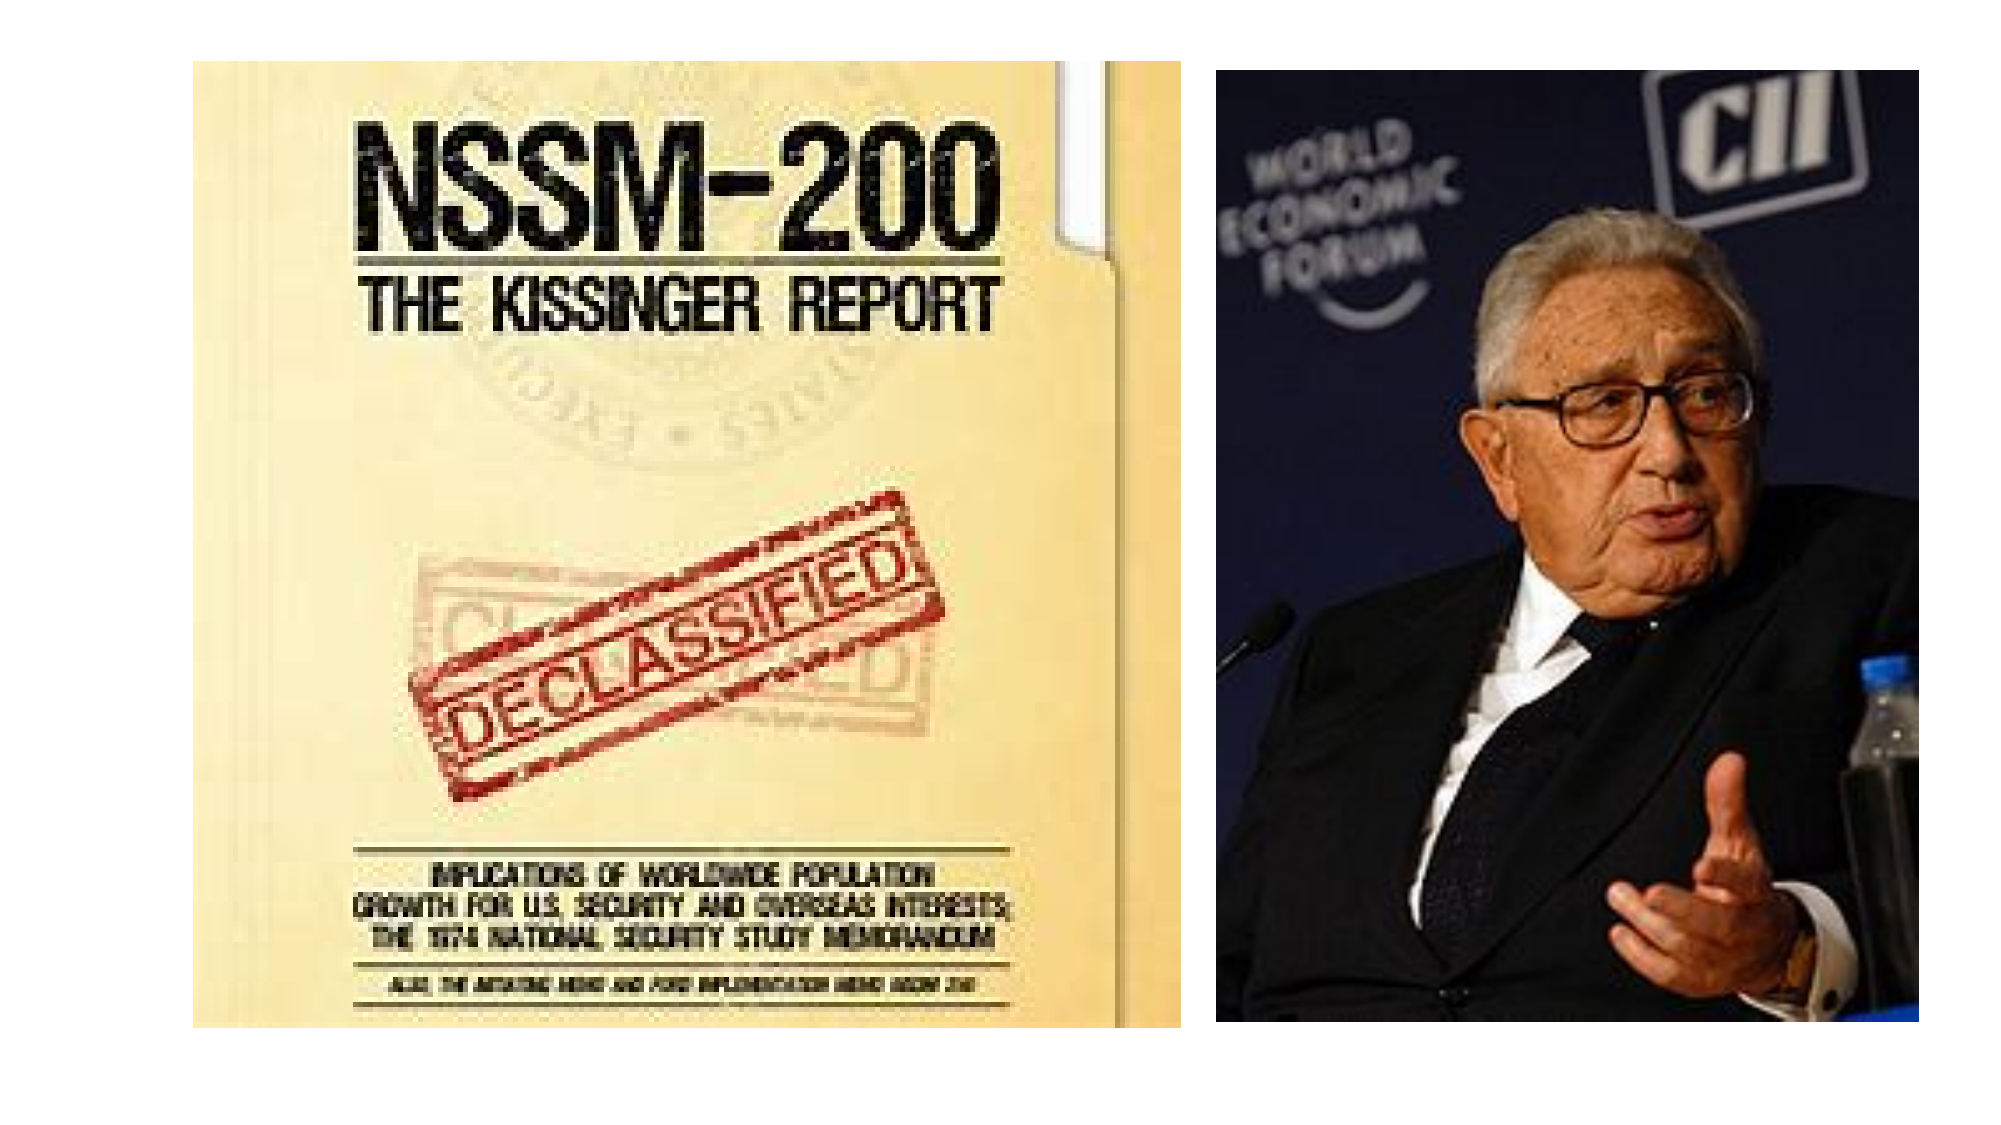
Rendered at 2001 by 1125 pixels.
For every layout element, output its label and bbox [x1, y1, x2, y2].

picture [1216, 70, 1919, 1022]
picture [193, 61, 1181, 1029]
